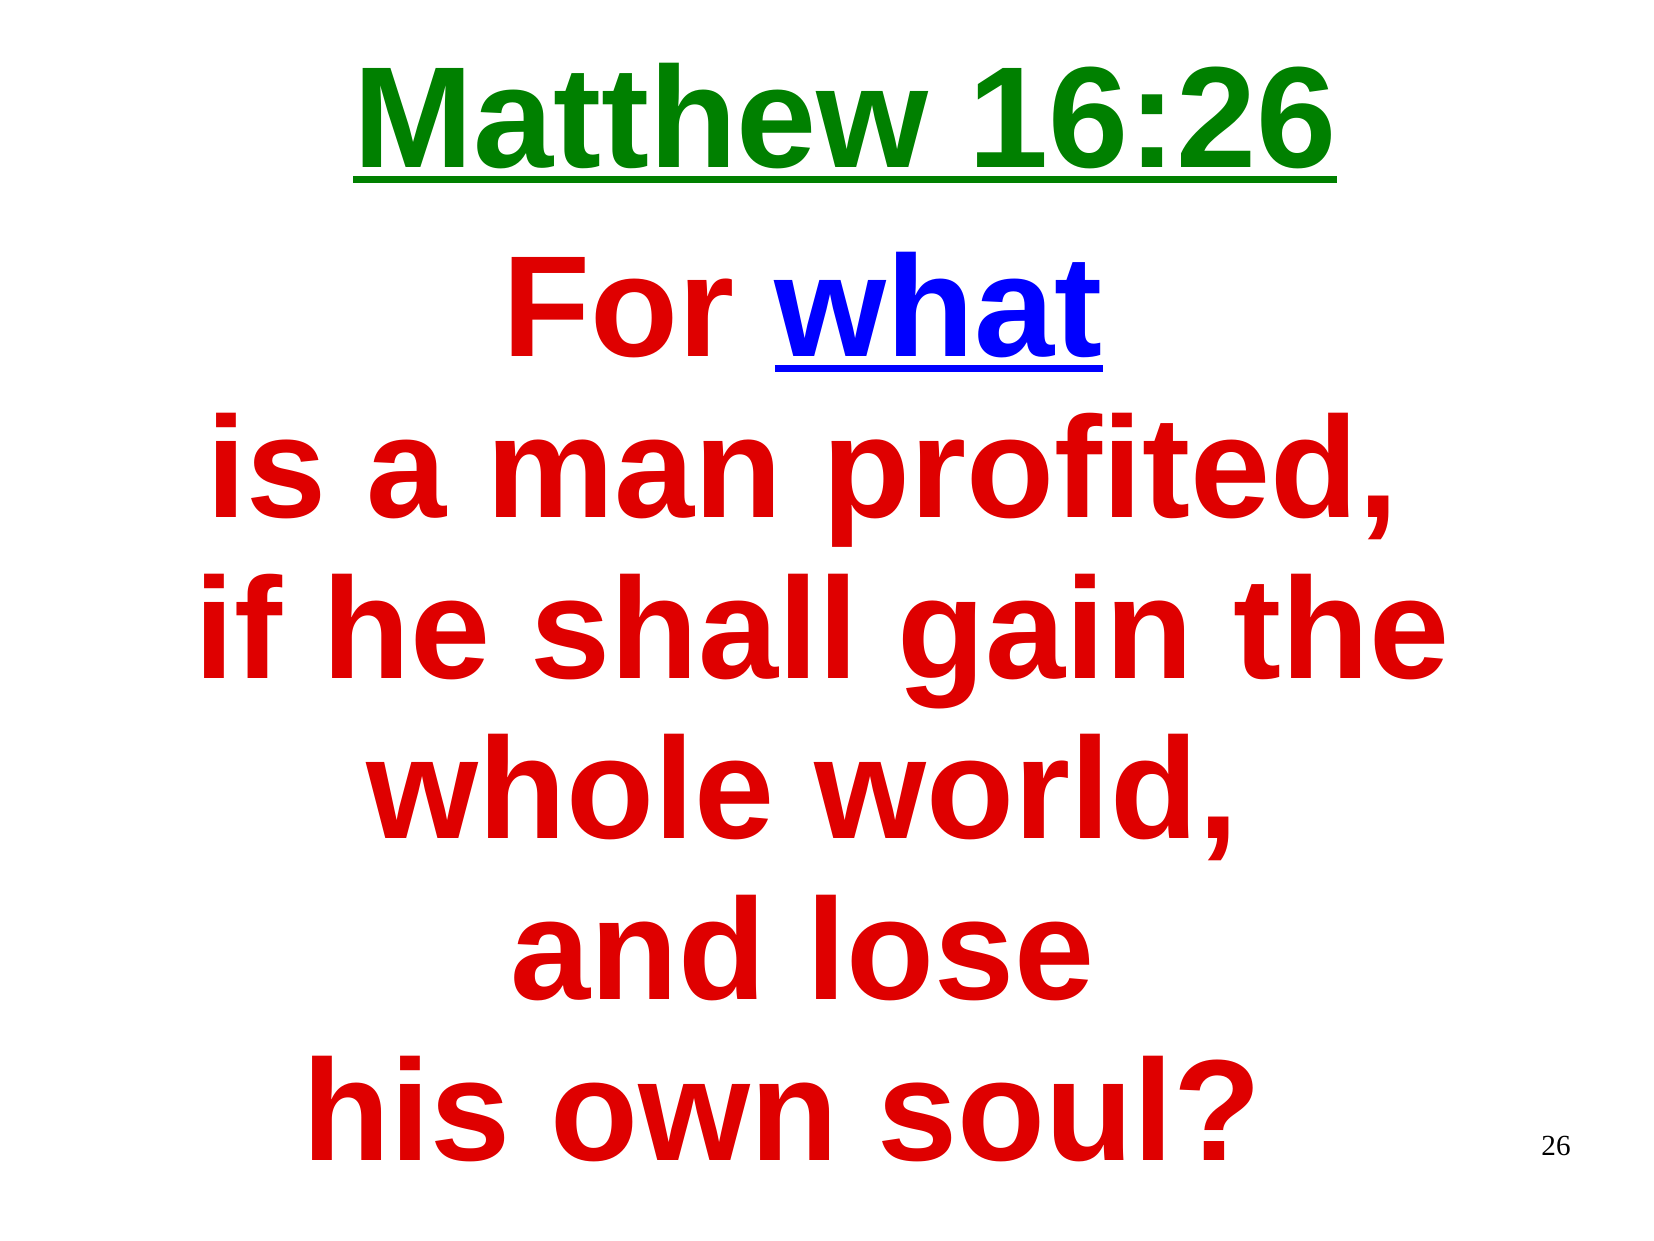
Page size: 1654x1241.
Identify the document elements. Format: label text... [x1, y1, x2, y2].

list Matthew 16:26 For what is a man profited, if he shall gain the whole world, and lose his own soul? [37, 37, 1613, 1201]
